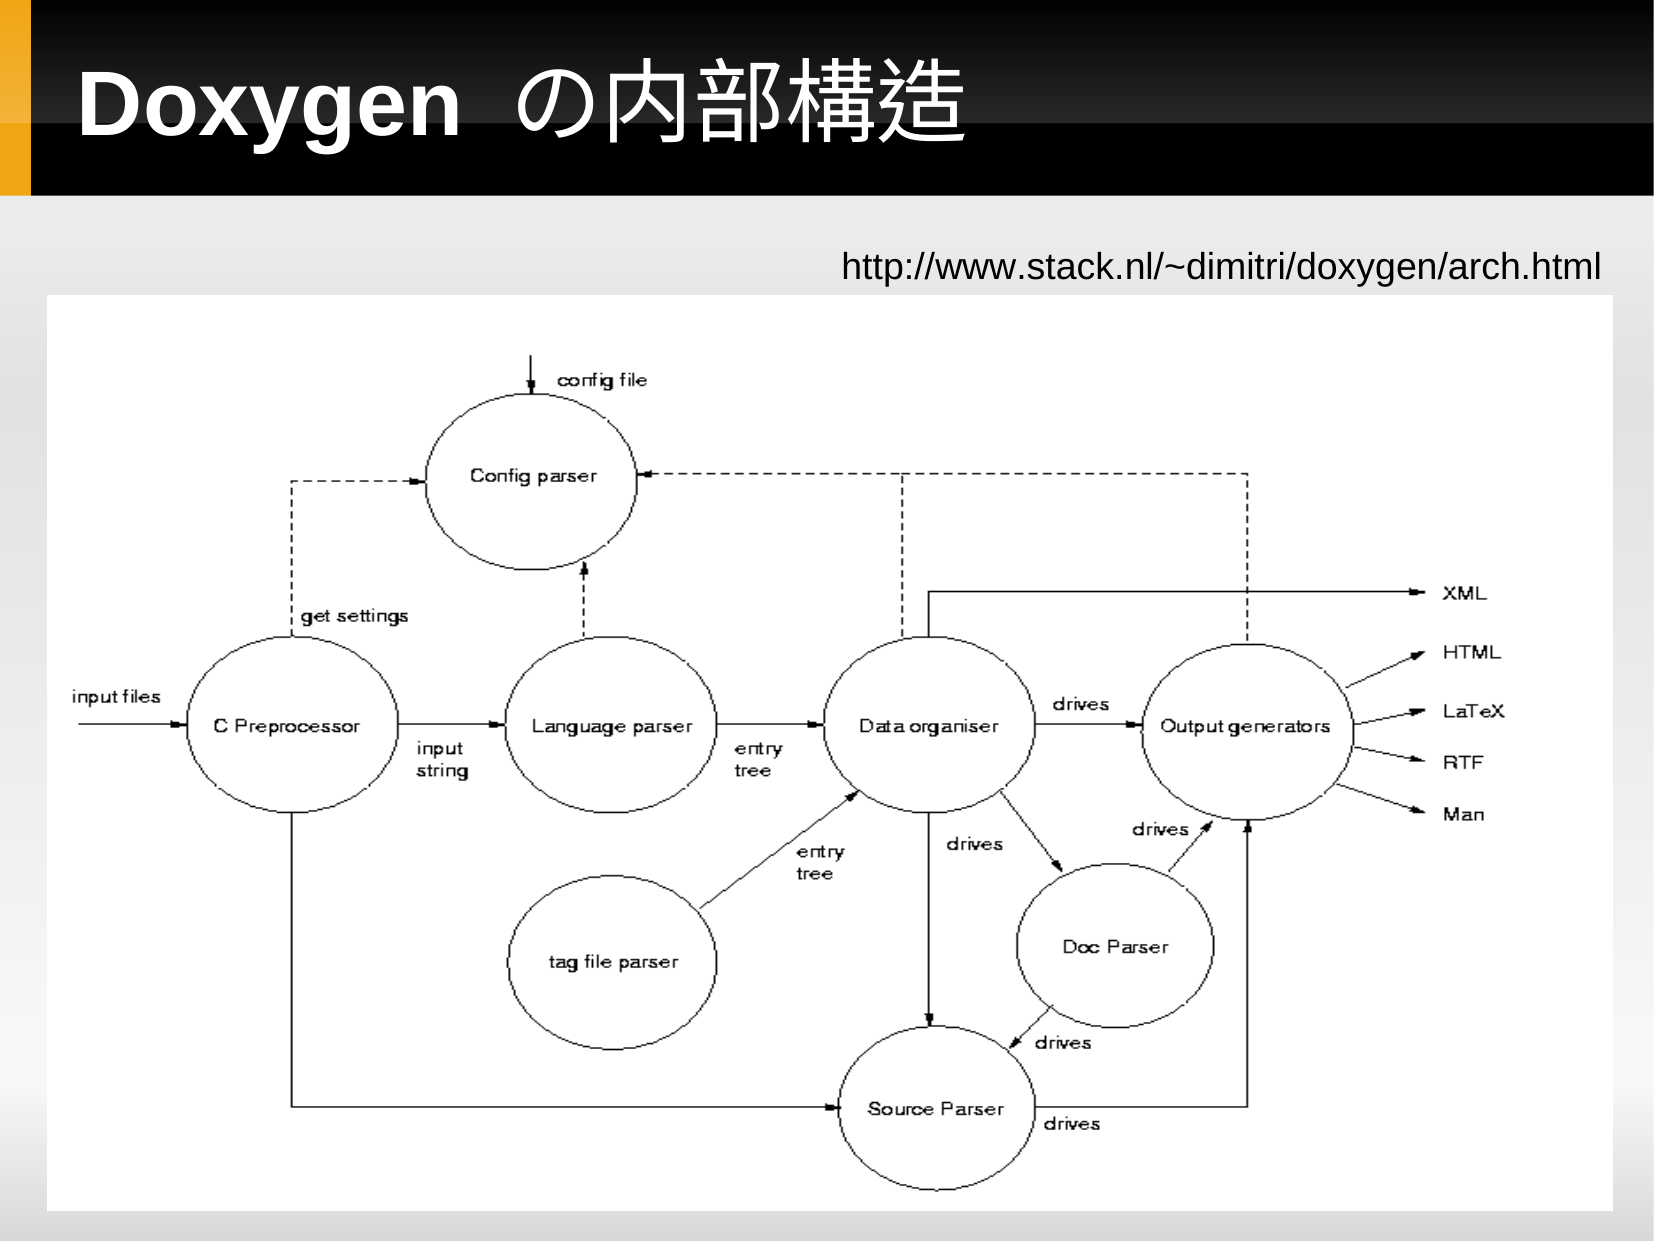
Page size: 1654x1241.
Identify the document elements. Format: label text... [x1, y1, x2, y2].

text_box http://www.stack.nl/~dimitri/doxygen/arch.html [826, 238, 1618, 296]
picture [0, 0, 1654, 1241]
title Doxygen の内部構造 [76, 0, 1565, 208]
